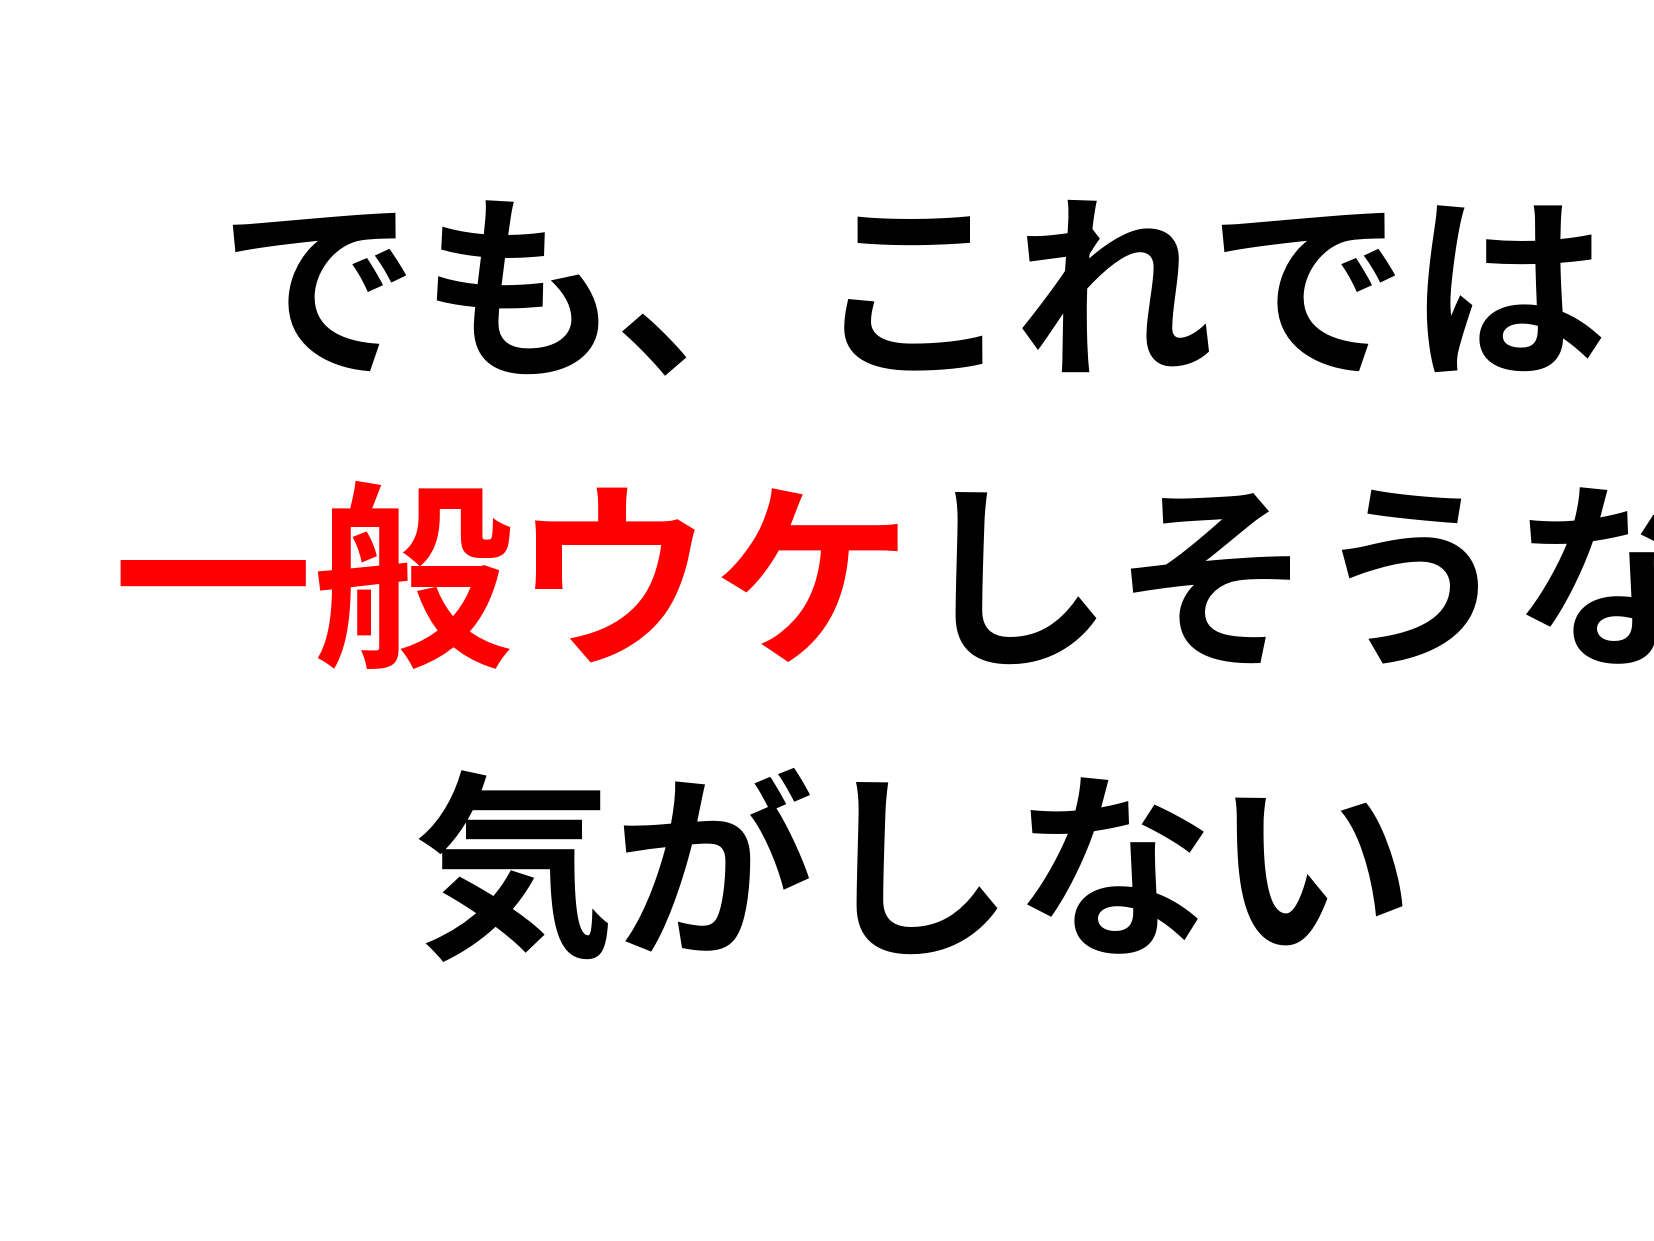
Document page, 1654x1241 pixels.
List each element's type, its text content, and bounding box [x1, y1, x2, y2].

text_box でも、これでは 一般ウケしそうな 気がしない [99, 122, 1551, 784]
